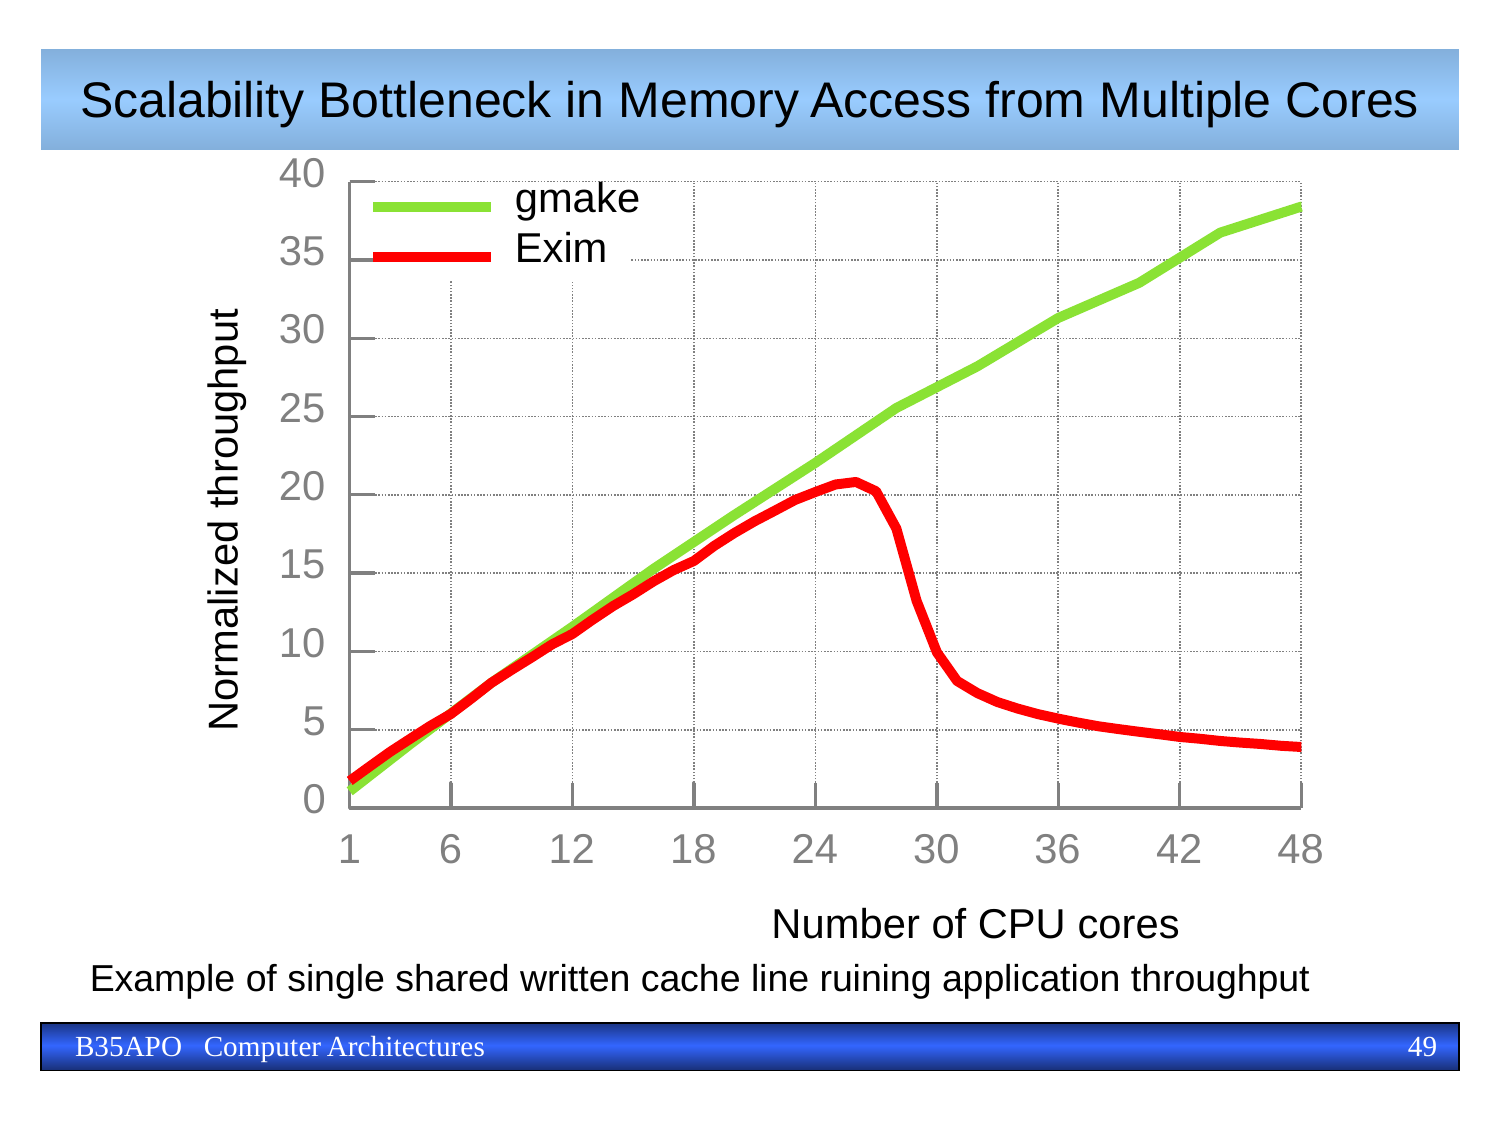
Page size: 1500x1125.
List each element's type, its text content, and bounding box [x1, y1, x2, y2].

text_box gmake [514, 174, 641, 222]
text_box Example of single shared written cache line ruining application throughput [75, 949, 1400, 1013]
text_box 0 [302, 776, 327, 823]
text_box 18 [670, 826, 717, 873]
text_box 40 [278, 149, 326, 197]
text_box 1 [337, 826, 362, 873]
text_box 5 [302, 697, 327, 745]
text_box 36 [1034, 826, 1082, 873]
text_box Number of CPU cores [771, 901, 1181, 948]
text_box 15 [278, 541, 326, 588]
title Scalability Bottleneck in Memory Access from Multiple Cores [41, 49, 1459, 150]
text_box Normalized throughput [199, 222, 247, 732]
text_box 25 [278, 384, 326, 432]
text_box 12 [548, 826, 596, 873]
text_box 6 [439, 826, 463, 873]
text_box 35 [278, 227, 326, 275]
text_box 24 [791, 826, 839, 873]
text_box 20 [278, 462, 326, 510]
text_box 30 [278, 306, 326, 353]
text_box 42 [1156, 826, 1203, 873]
text_box Exim [514, 224, 608, 272]
text_box 30 [913, 826, 960, 873]
text_box 10 [278, 619, 326, 667]
text_box 48 [1277, 826, 1325, 873]
